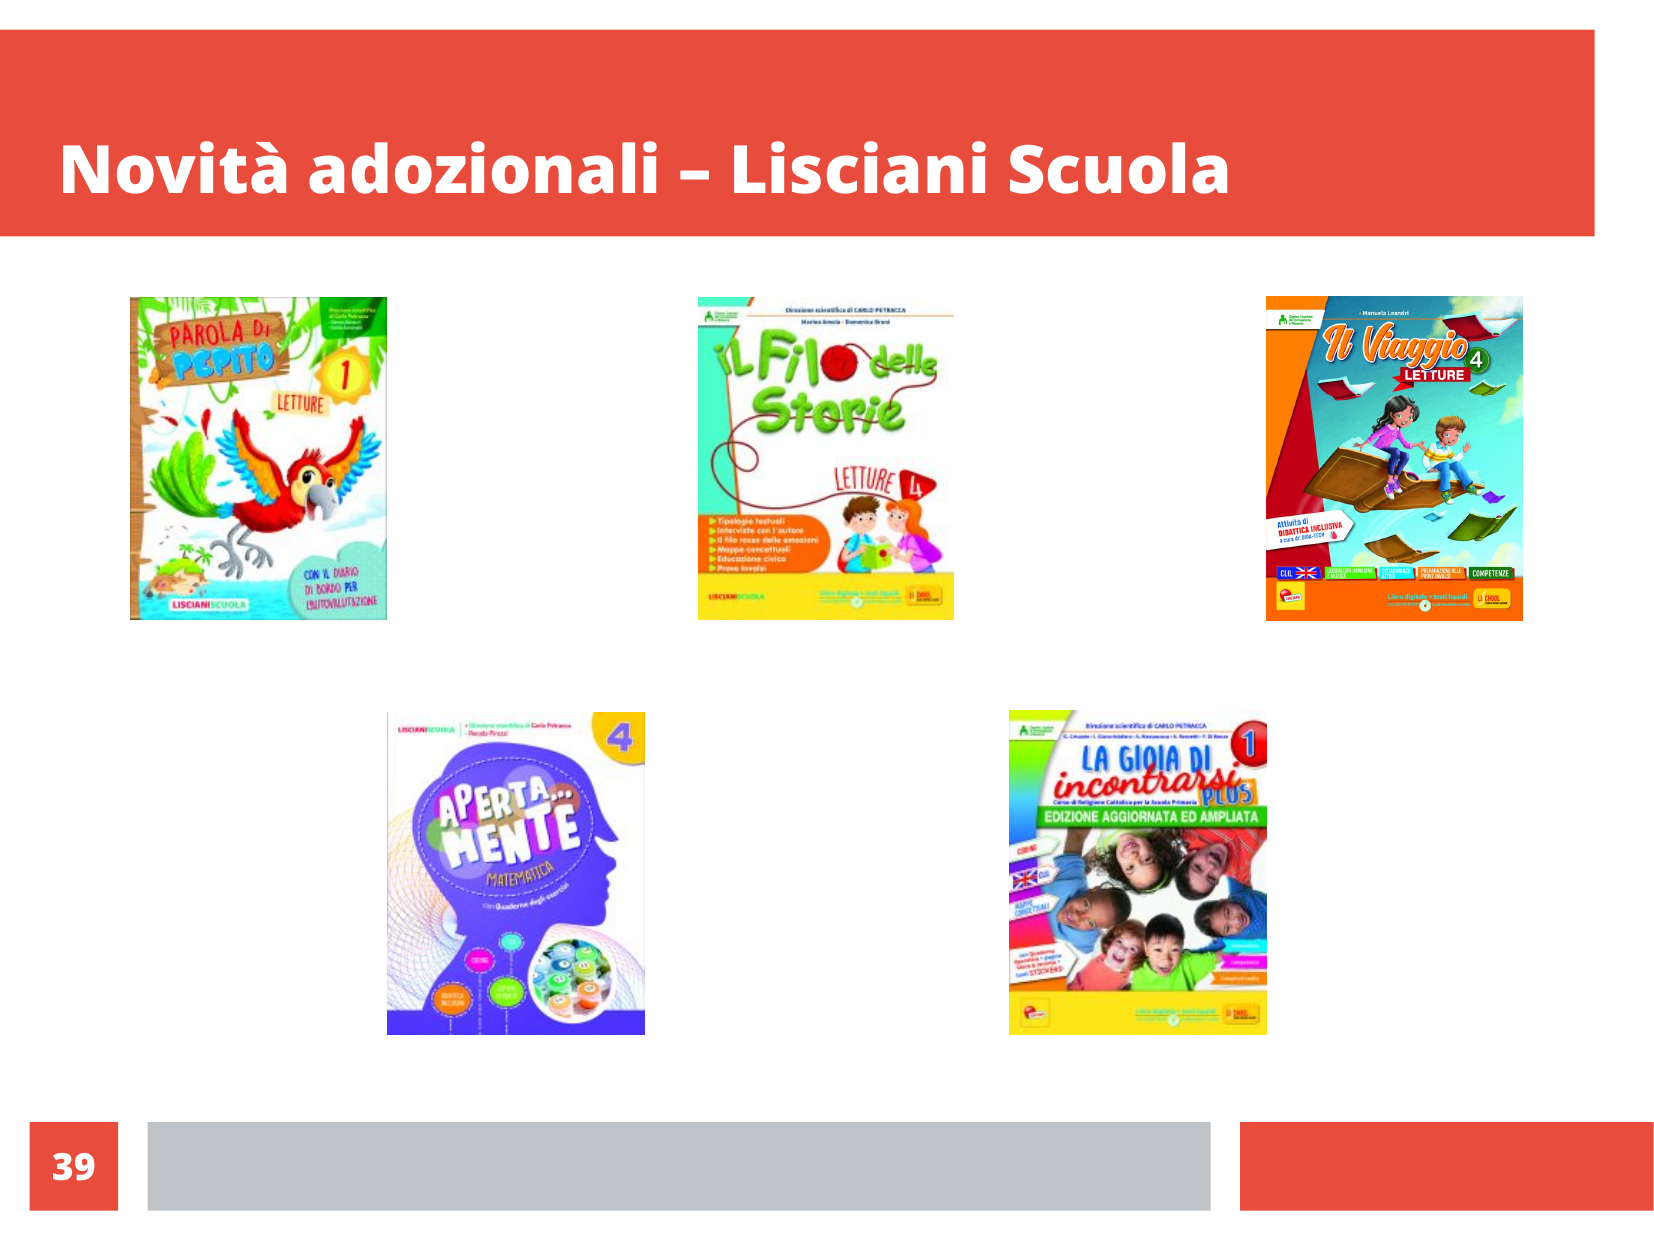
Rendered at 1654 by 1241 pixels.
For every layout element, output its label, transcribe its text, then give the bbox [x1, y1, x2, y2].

text_box <numero> [29, 1122, 119, 1211]
picture [387, 712, 645, 1035]
picture [130, 297, 387, 621]
picture [698, 297, 954, 621]
picture [1009, 710, 1267, 1035]
picture [1266, 296, 1523, 621]
title Novità adozionali – Lisciani Scuola [59, 59, 1595, 207]
